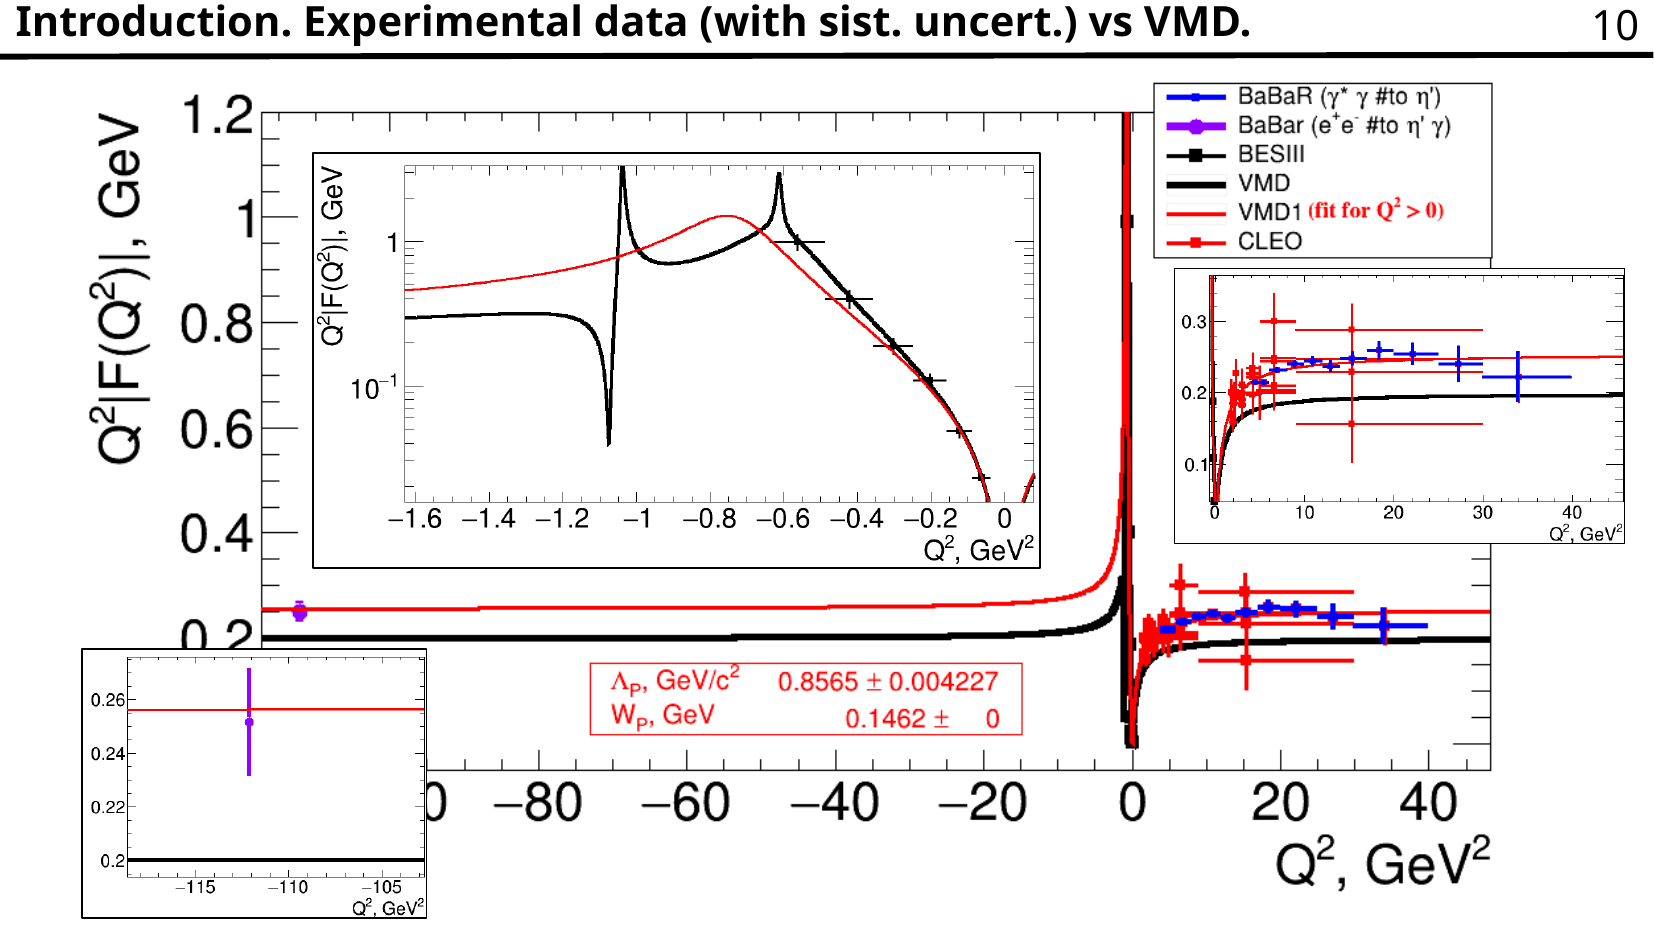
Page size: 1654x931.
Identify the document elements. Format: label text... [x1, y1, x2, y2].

picture [83, 75, 1625, 898]
text_box Introduction. Experimental data (with sist. uncert.) vs VMD. [0, 0, 1536, 53]
picture [83, 649, 426, 918]
text_box 10 [1576, 0, 1654, 60]
